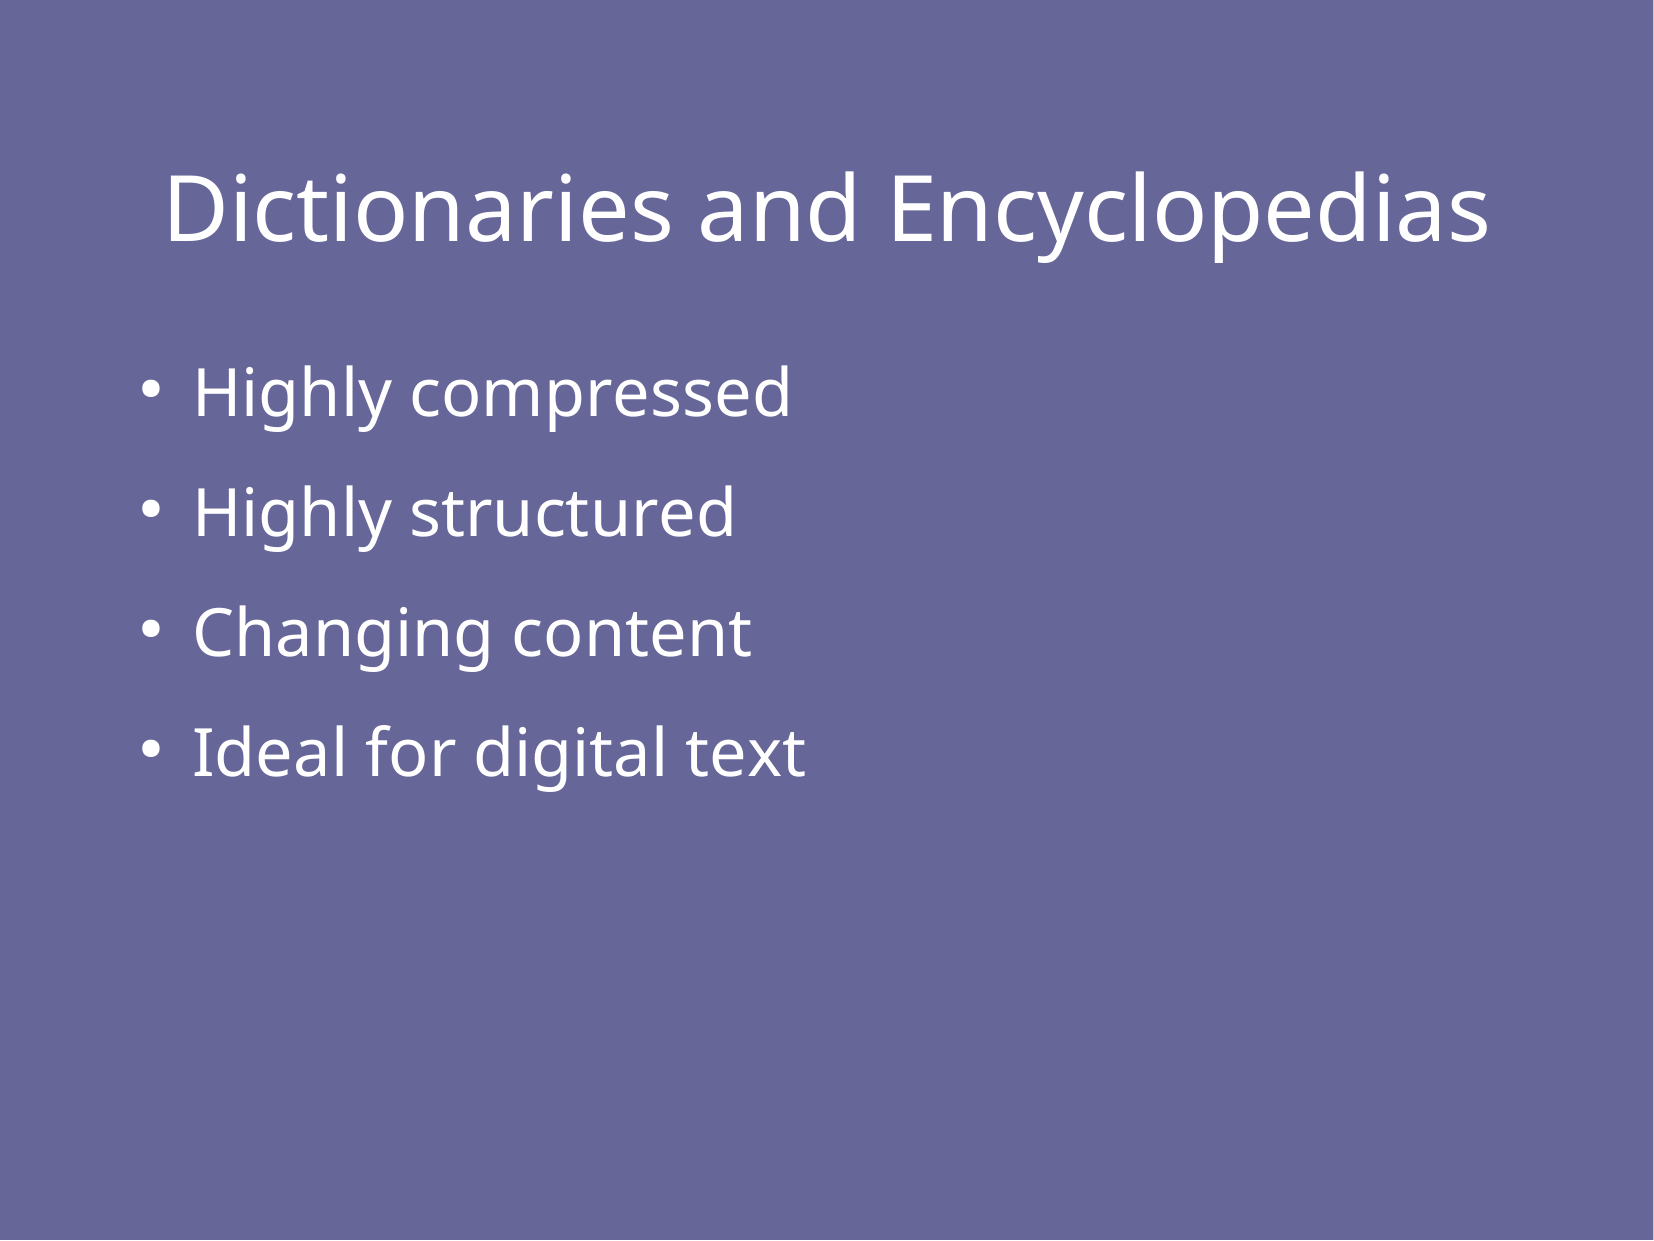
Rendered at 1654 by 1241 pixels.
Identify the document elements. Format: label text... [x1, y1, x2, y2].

list Highly compressed Highly structured Changing content Ideal for digital text [121, 344, 1534, 1112]
title Dictionaries and Encyclopedias [121, 102, 1534, 310]
